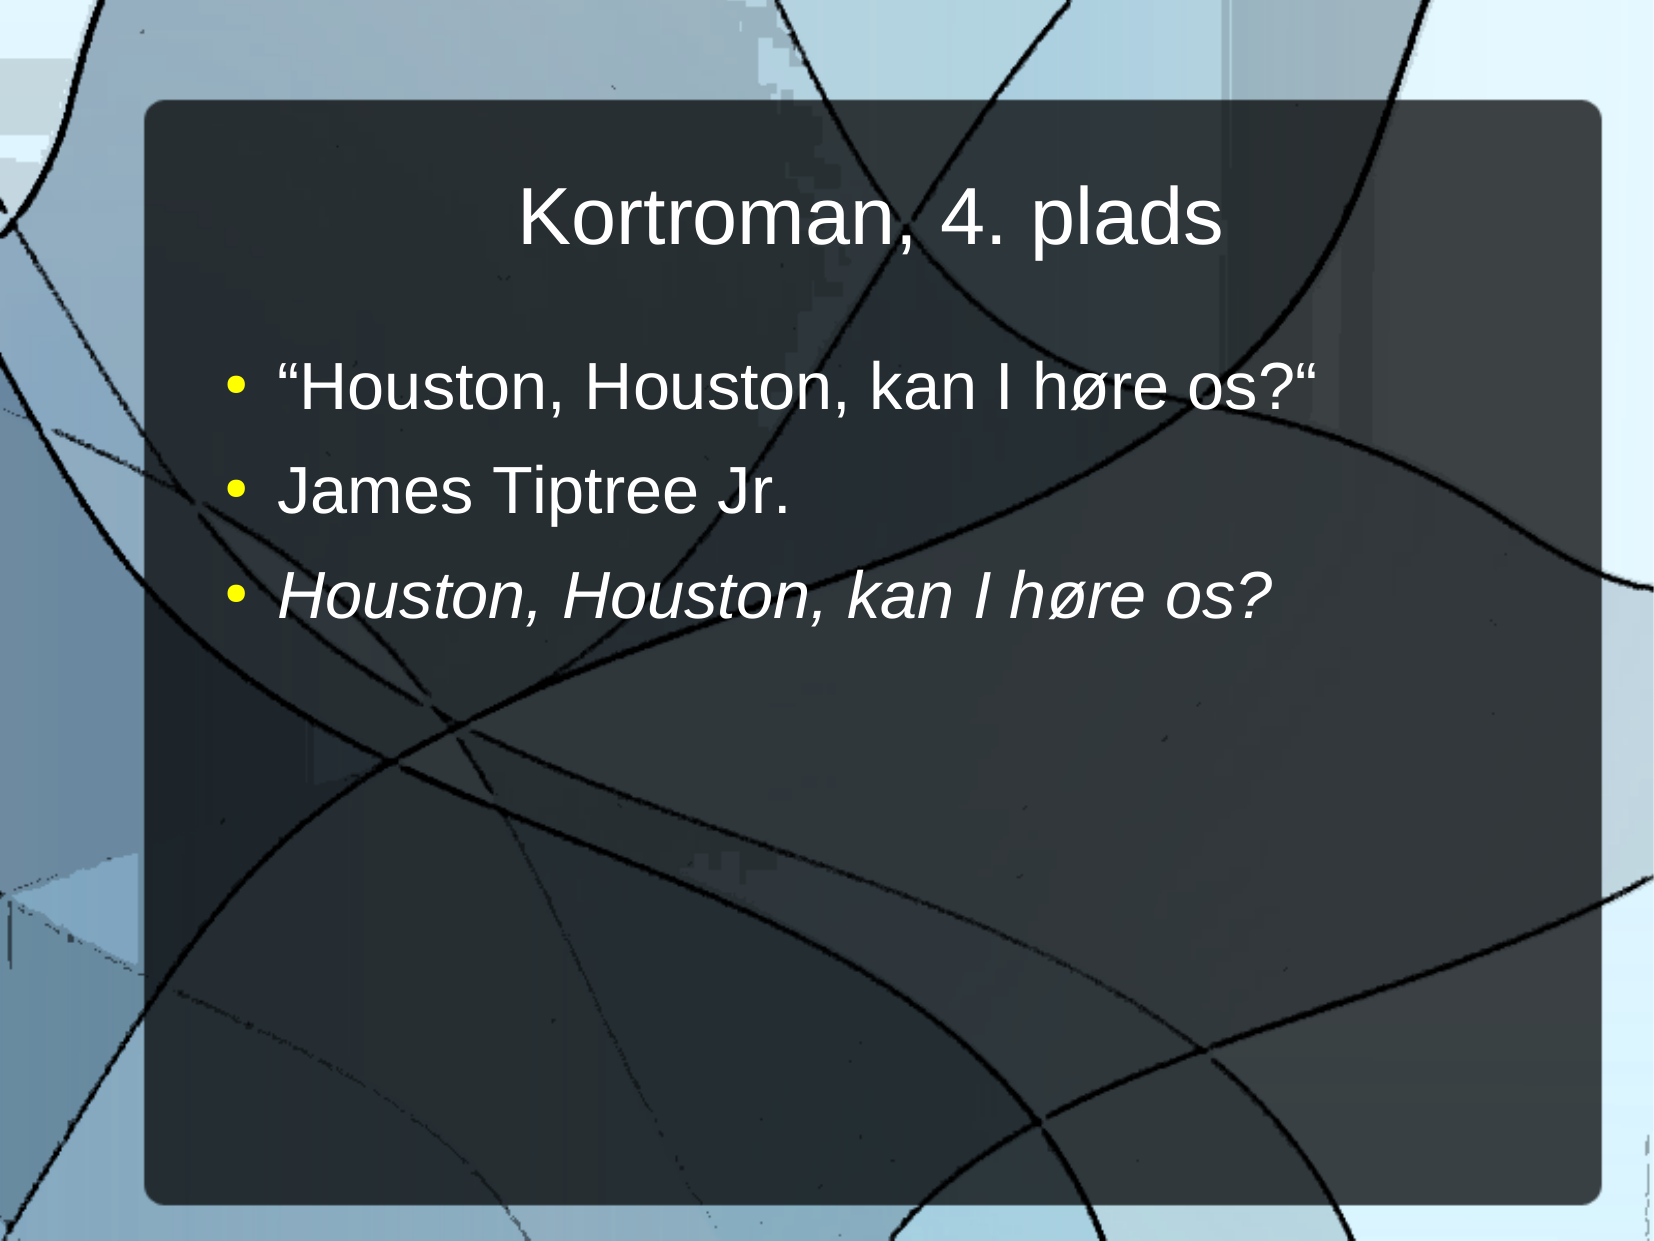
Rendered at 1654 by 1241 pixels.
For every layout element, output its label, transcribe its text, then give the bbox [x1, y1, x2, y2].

picture [0, 0, 1654, 1241]
list “Houston, Houston, kan I høre os?“ James Tiptree Jr. Houston, Houston, kan I høre os? [206, 349, 1571, 1069]
title Kortroman, 4. plads [159, 108, 1583, 325]
